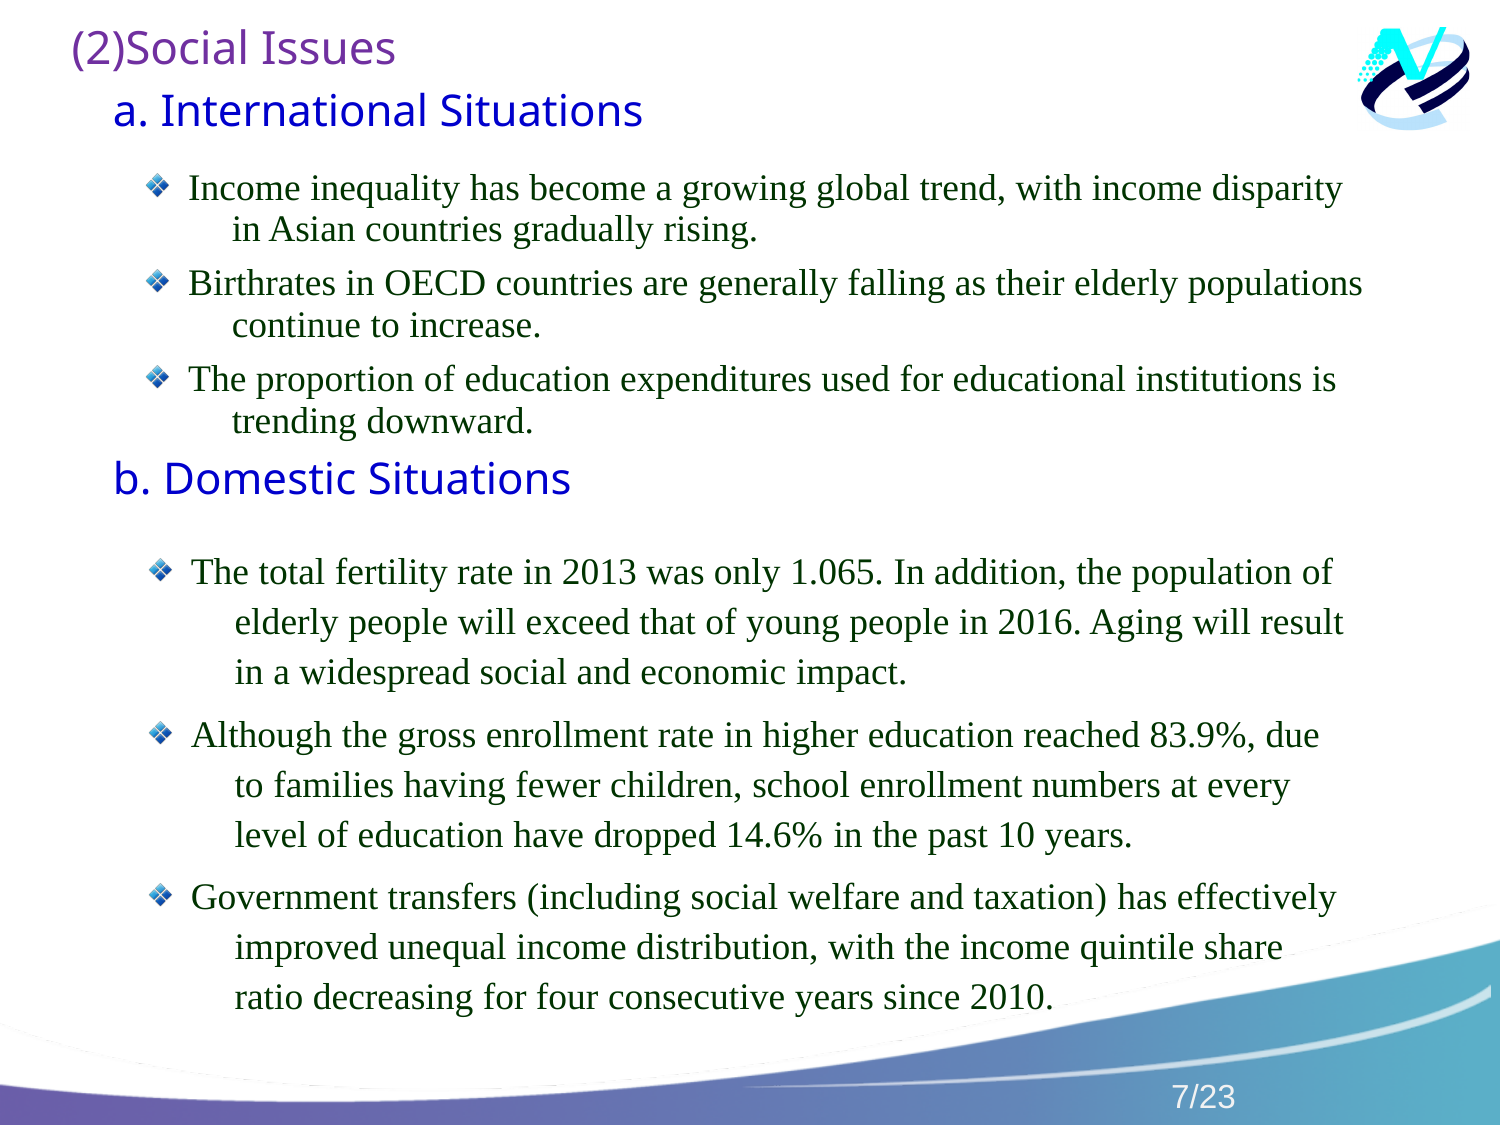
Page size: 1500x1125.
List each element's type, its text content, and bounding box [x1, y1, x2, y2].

text_box a. International Situations [0, 81, 1500, 144]
text_box b. Domestic Situations [0, 449, 1500, 511]
text_box (2)Social Issues [0, 17, 1500, 81]
text_box The total fertility rate in 2013 was only 1.065. In addition, the population of elderly people will exceed that of young people in 2016. Aging will result in a widespread social and economic impact. Although the gross enrollment rate in higher education reached 83.9%, due to families having fewer children, school enrollment numbers at every level of education have dropped 14.6% in the past 10 years. Government transfers (including social welfare and taxation) has effectively improved unequal income distribution, with the income quintile share ratio decreasing for four consecutive years since 2010. [107, 510, 1398, 1010]
text_box Income inequality has become a growing global trend, with income disparity in Asian countries gradually rising. Birthrates in OECD countries are generally falling as their elderly populations continue to increase. The proportion of education expenditures used for educational institutions is trending downward. [114, 144, 1398, 442]
